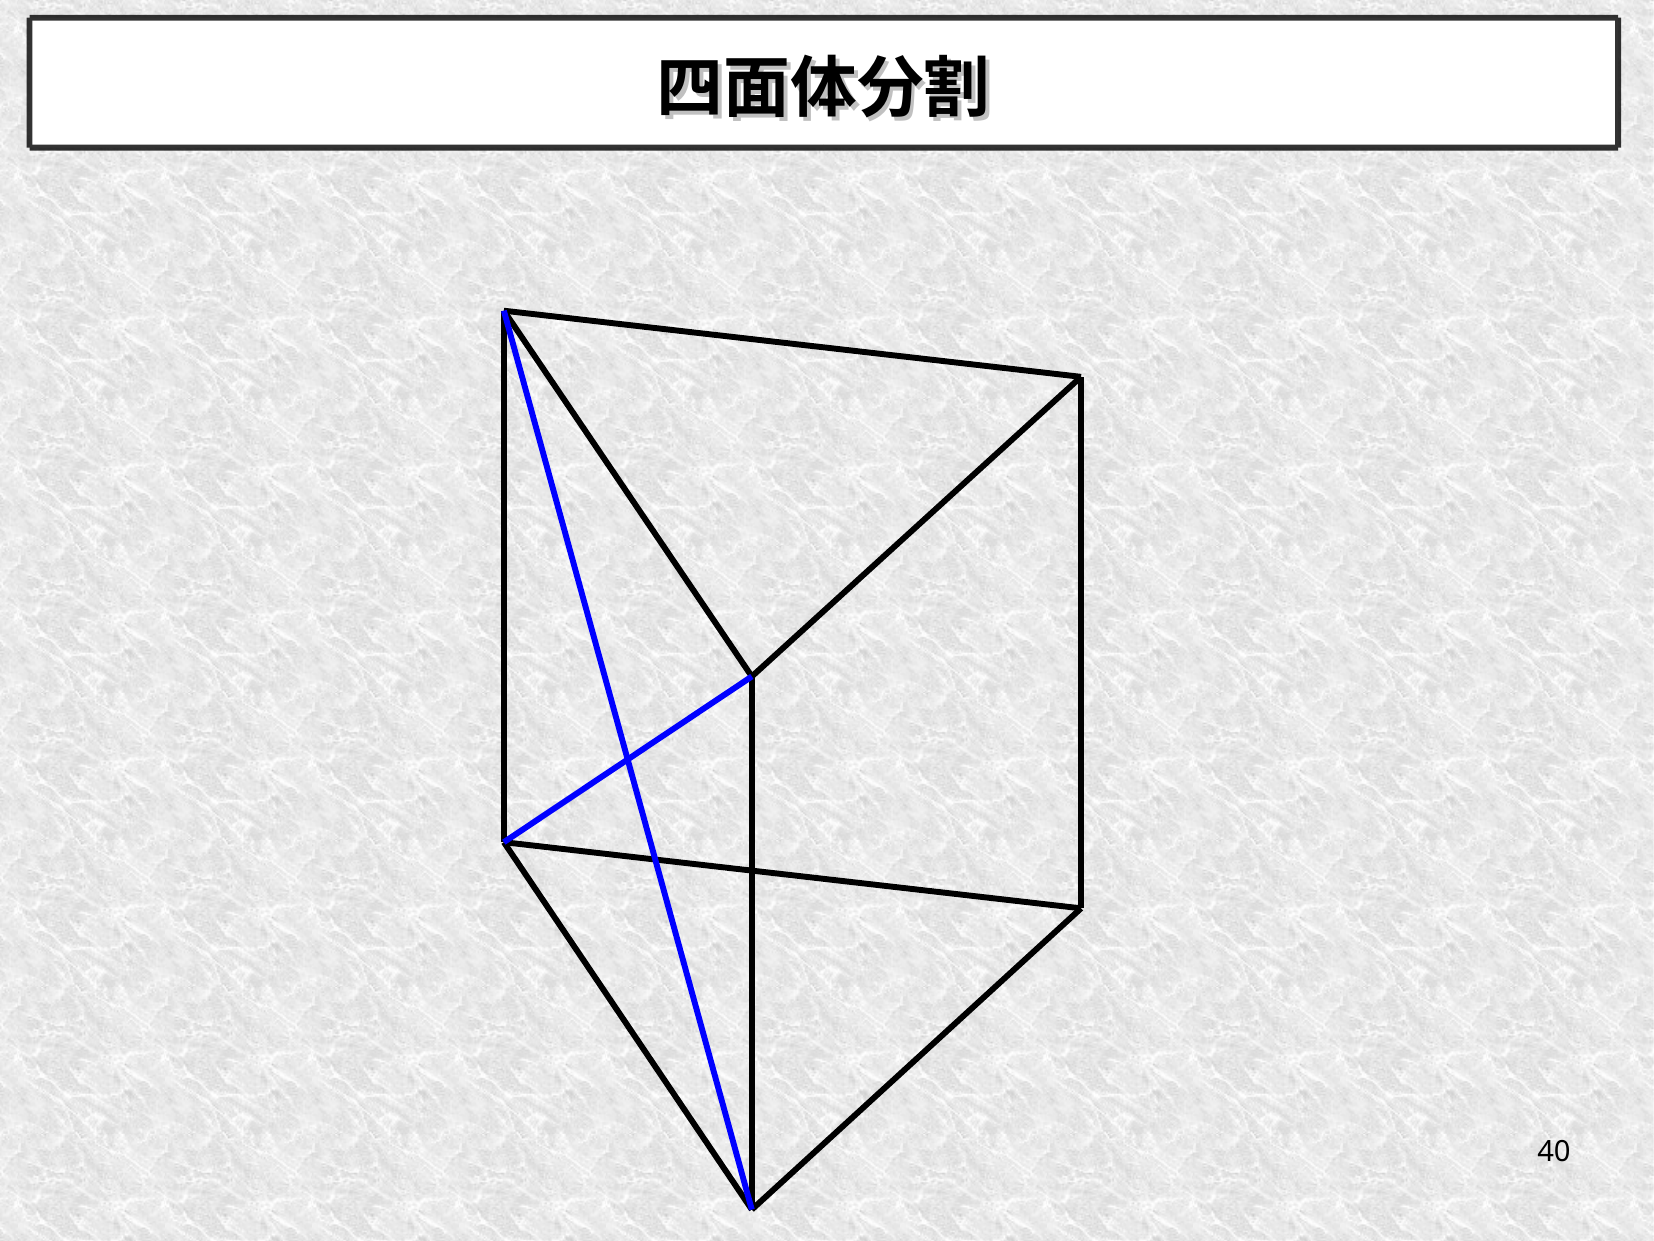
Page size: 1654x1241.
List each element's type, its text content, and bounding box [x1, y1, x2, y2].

picture [0, 0, 1654, 1241]
text_box 四面体分割 [29, 17, 1619, 148]
